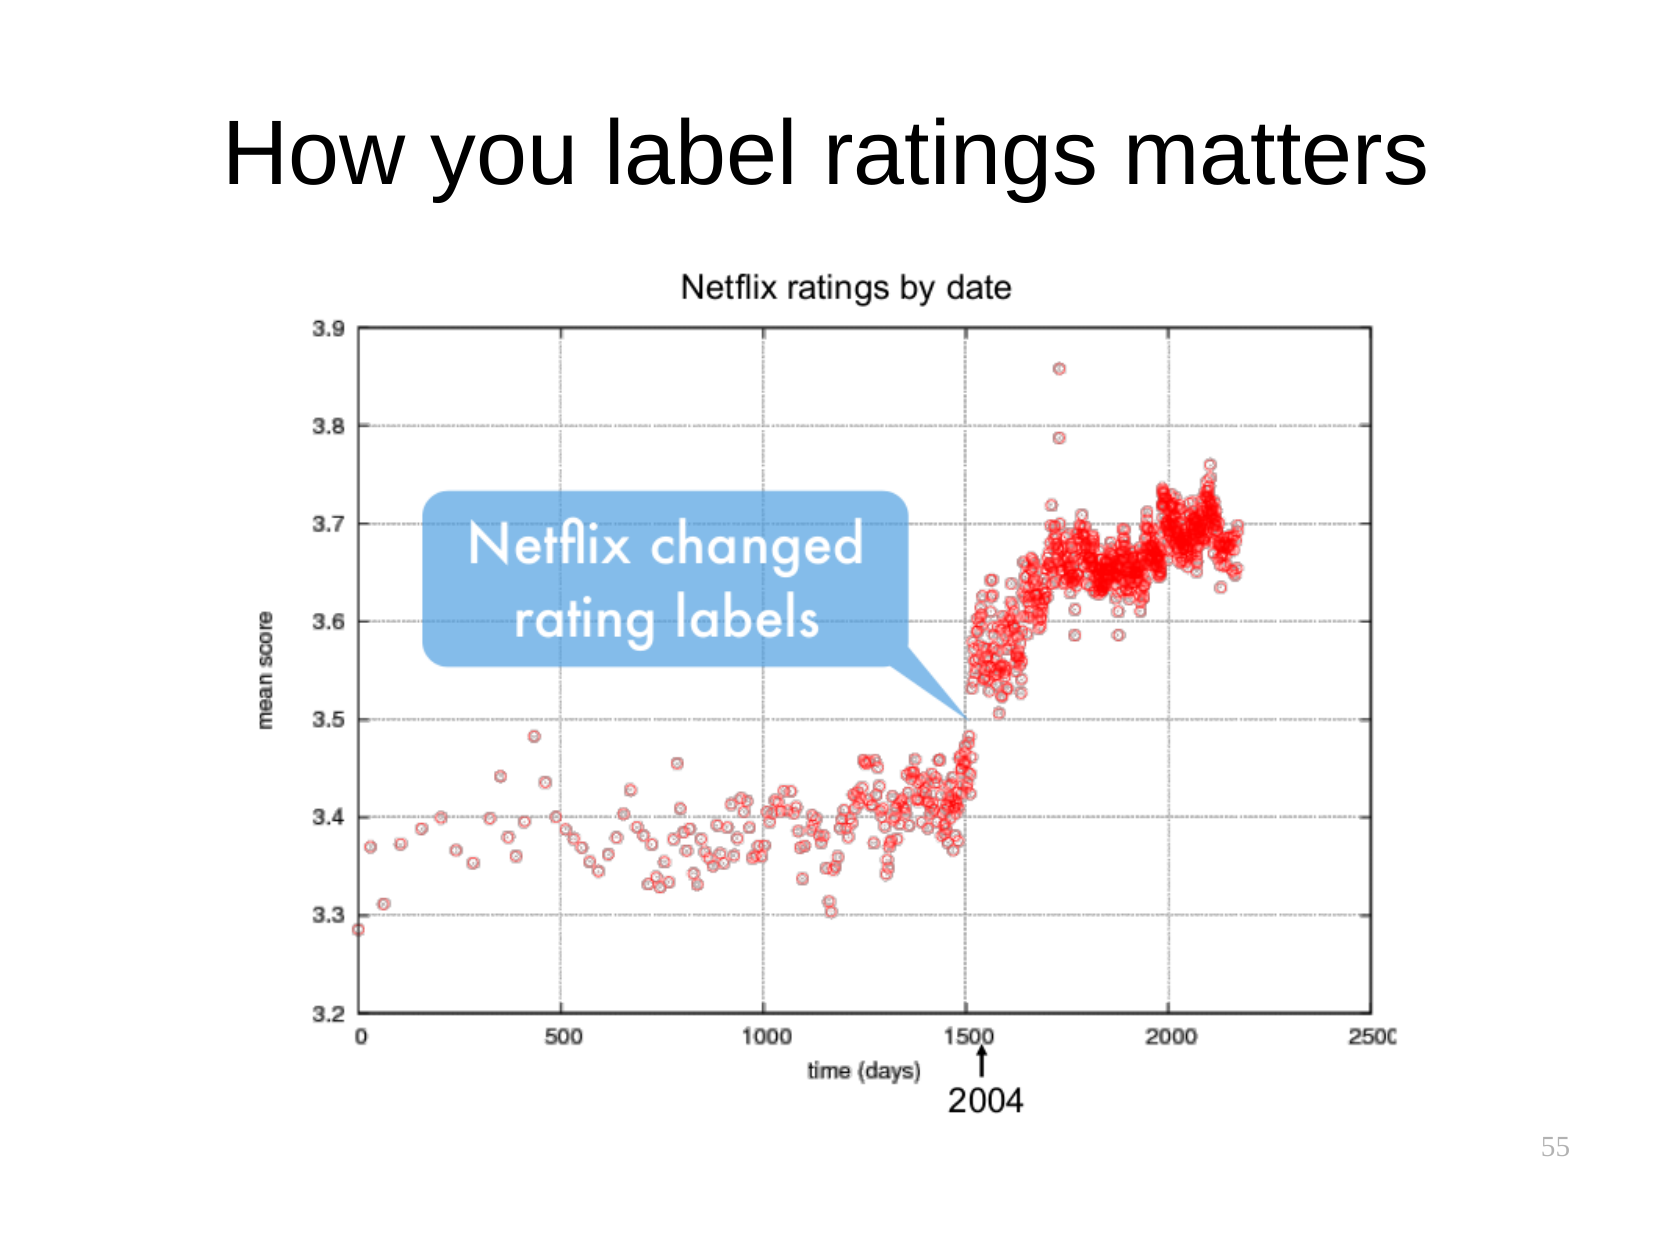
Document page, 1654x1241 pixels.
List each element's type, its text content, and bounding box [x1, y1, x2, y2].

title How you label ratings matters [82, 49, 1571, 257]
picture [224, 260, 1430, 1126]
